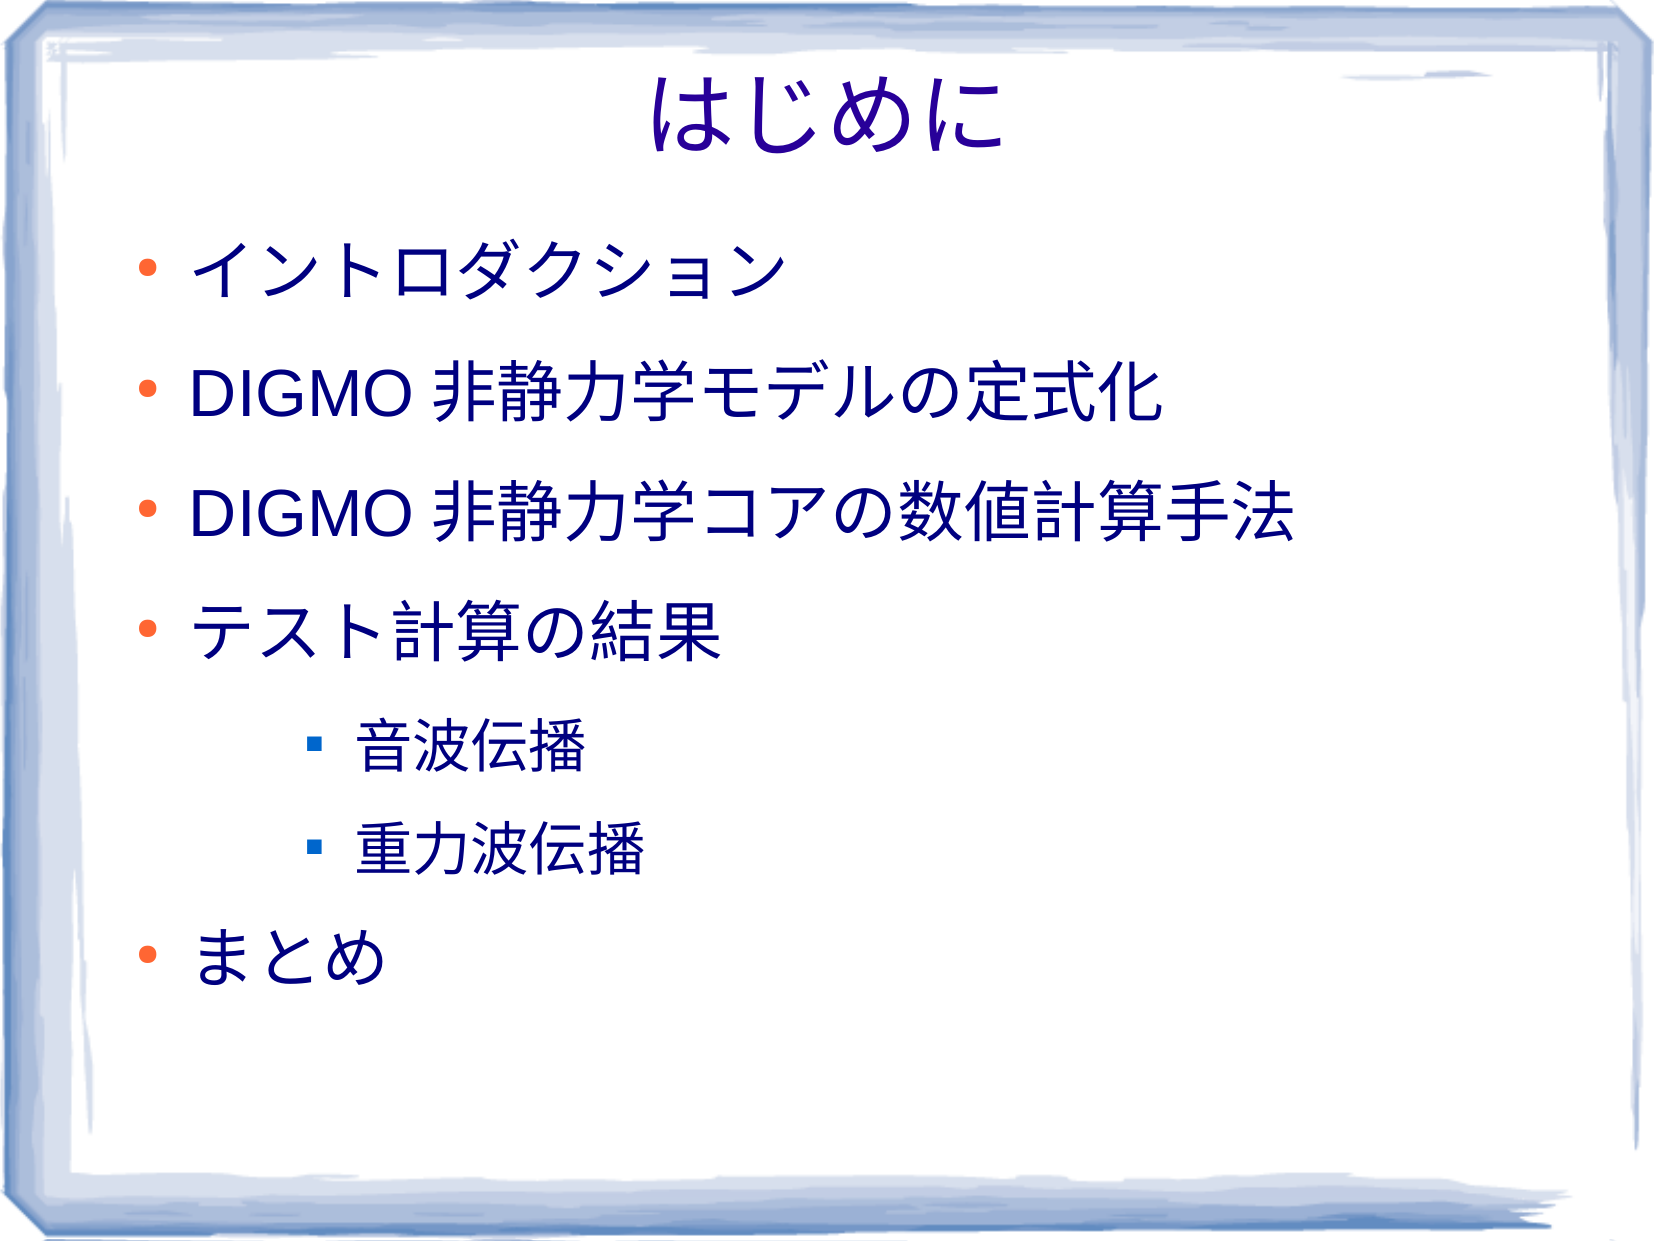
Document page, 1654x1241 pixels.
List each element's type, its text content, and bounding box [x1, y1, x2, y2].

picture [0, 0, 1654, 1241]
title はじめに [82, 49, 1571, 178]
list イントロダクション DIGMO非静力学モデルの定式化 DIGMO非静力学コアの数値計算手法 テスト計算の結果 音波伝播 重力波伝播 まとめ [118, 224, 1571, 1150]
